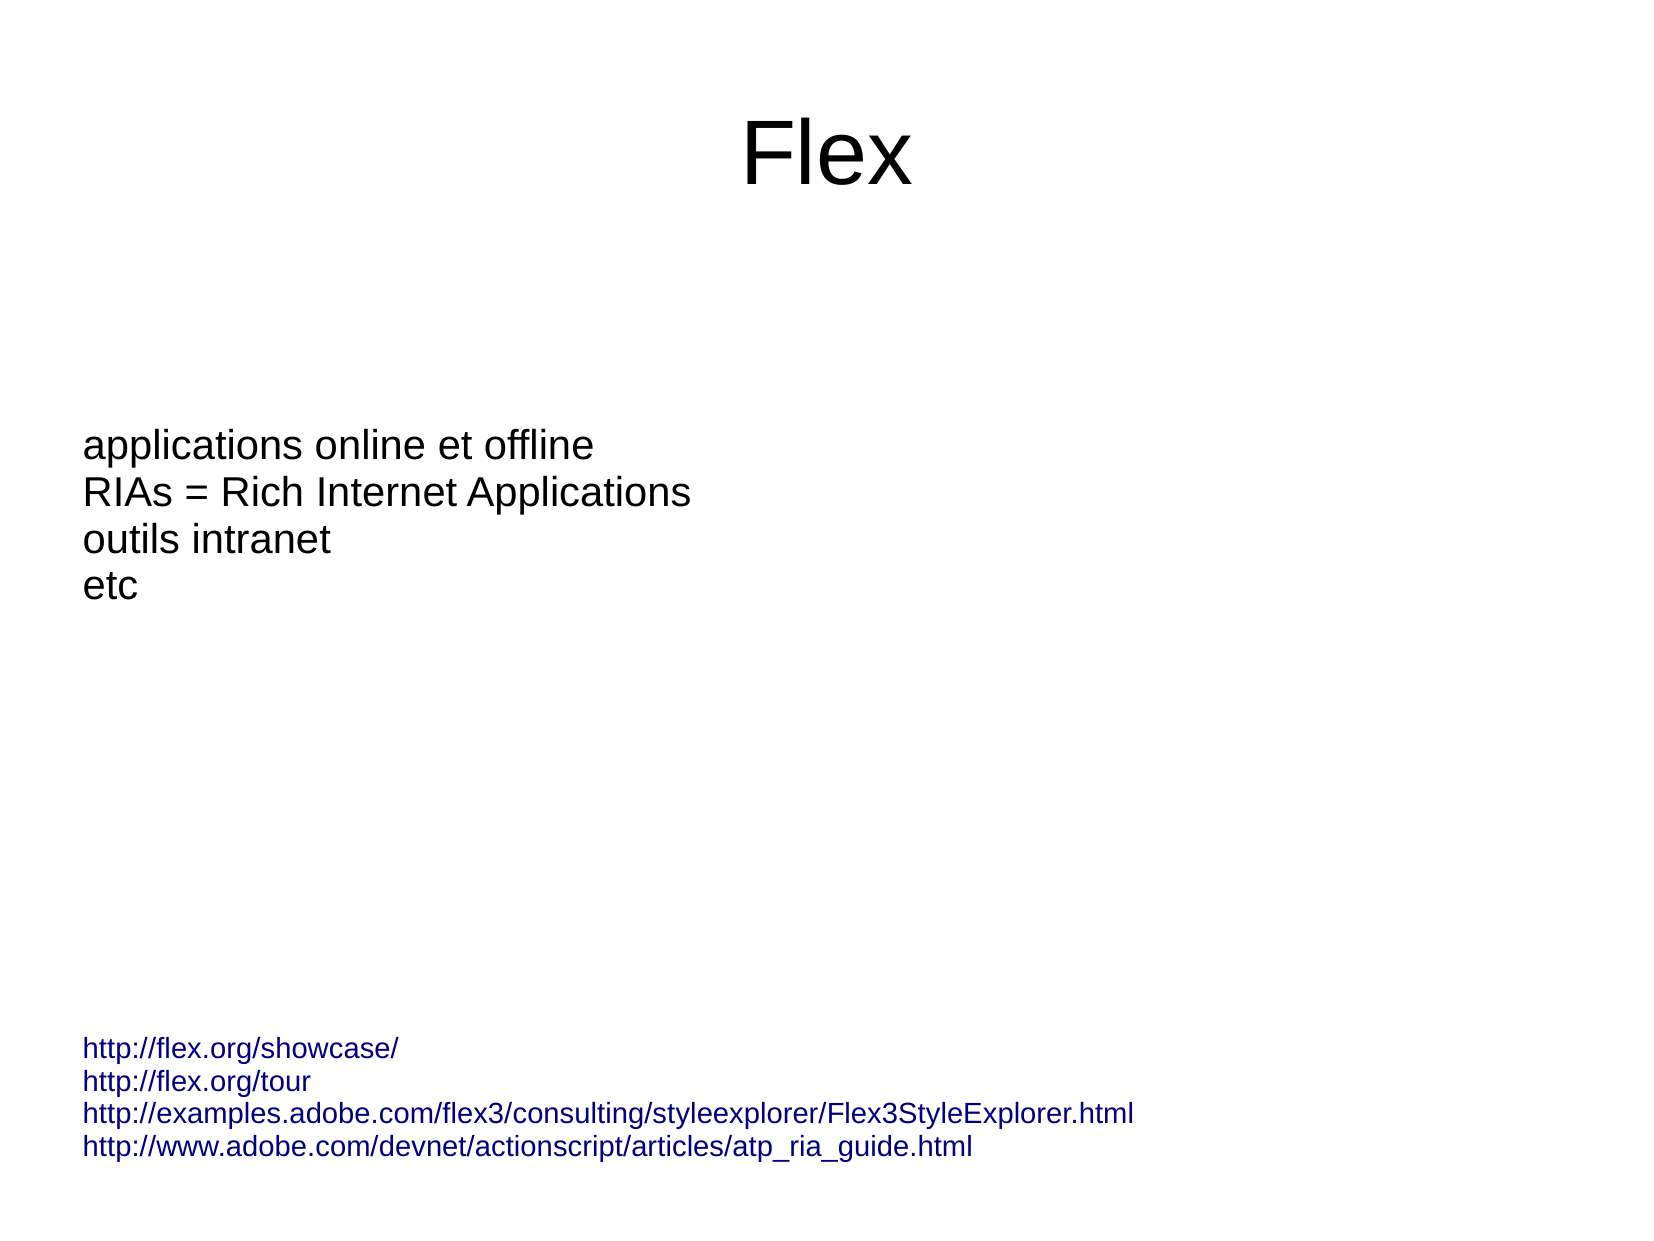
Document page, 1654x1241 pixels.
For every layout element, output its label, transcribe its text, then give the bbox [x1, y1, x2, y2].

subtitle applications online et offline RIAs = Rich Internet Applications outils intranet etc [82, 303, 1571, 774]
text_box http://flex.org/showcase/ http://flex.org/tour http://examples.adobe.com/flex3/consulting/styleexplorer/Flex3StyleExplorer.html http://www.adobe.com/devnet/actionscript/articles/atp_ria_guide.html [82, 1021, 1648, 1206]
title Flex [82, 49, 1571, 257]
